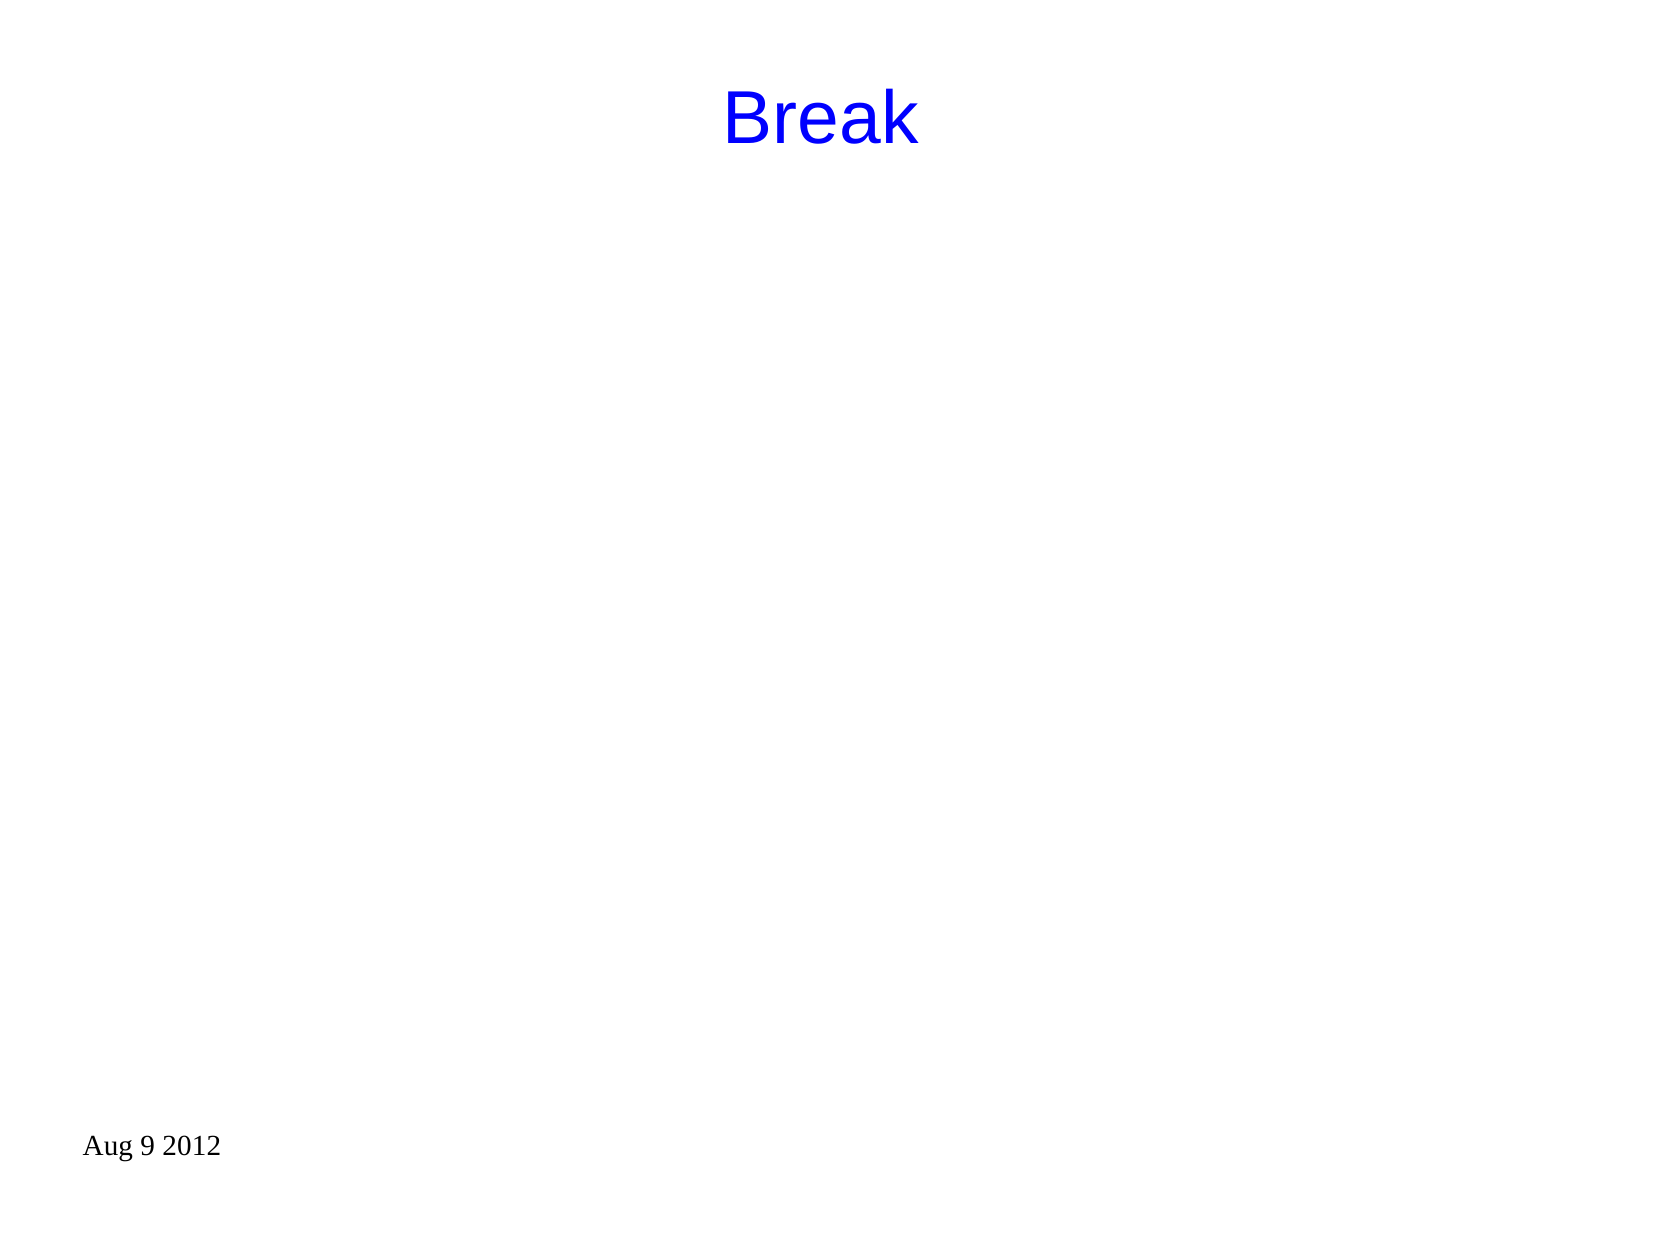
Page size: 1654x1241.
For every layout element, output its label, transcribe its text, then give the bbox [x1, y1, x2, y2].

title Break [76, 58, 1565, 178]
